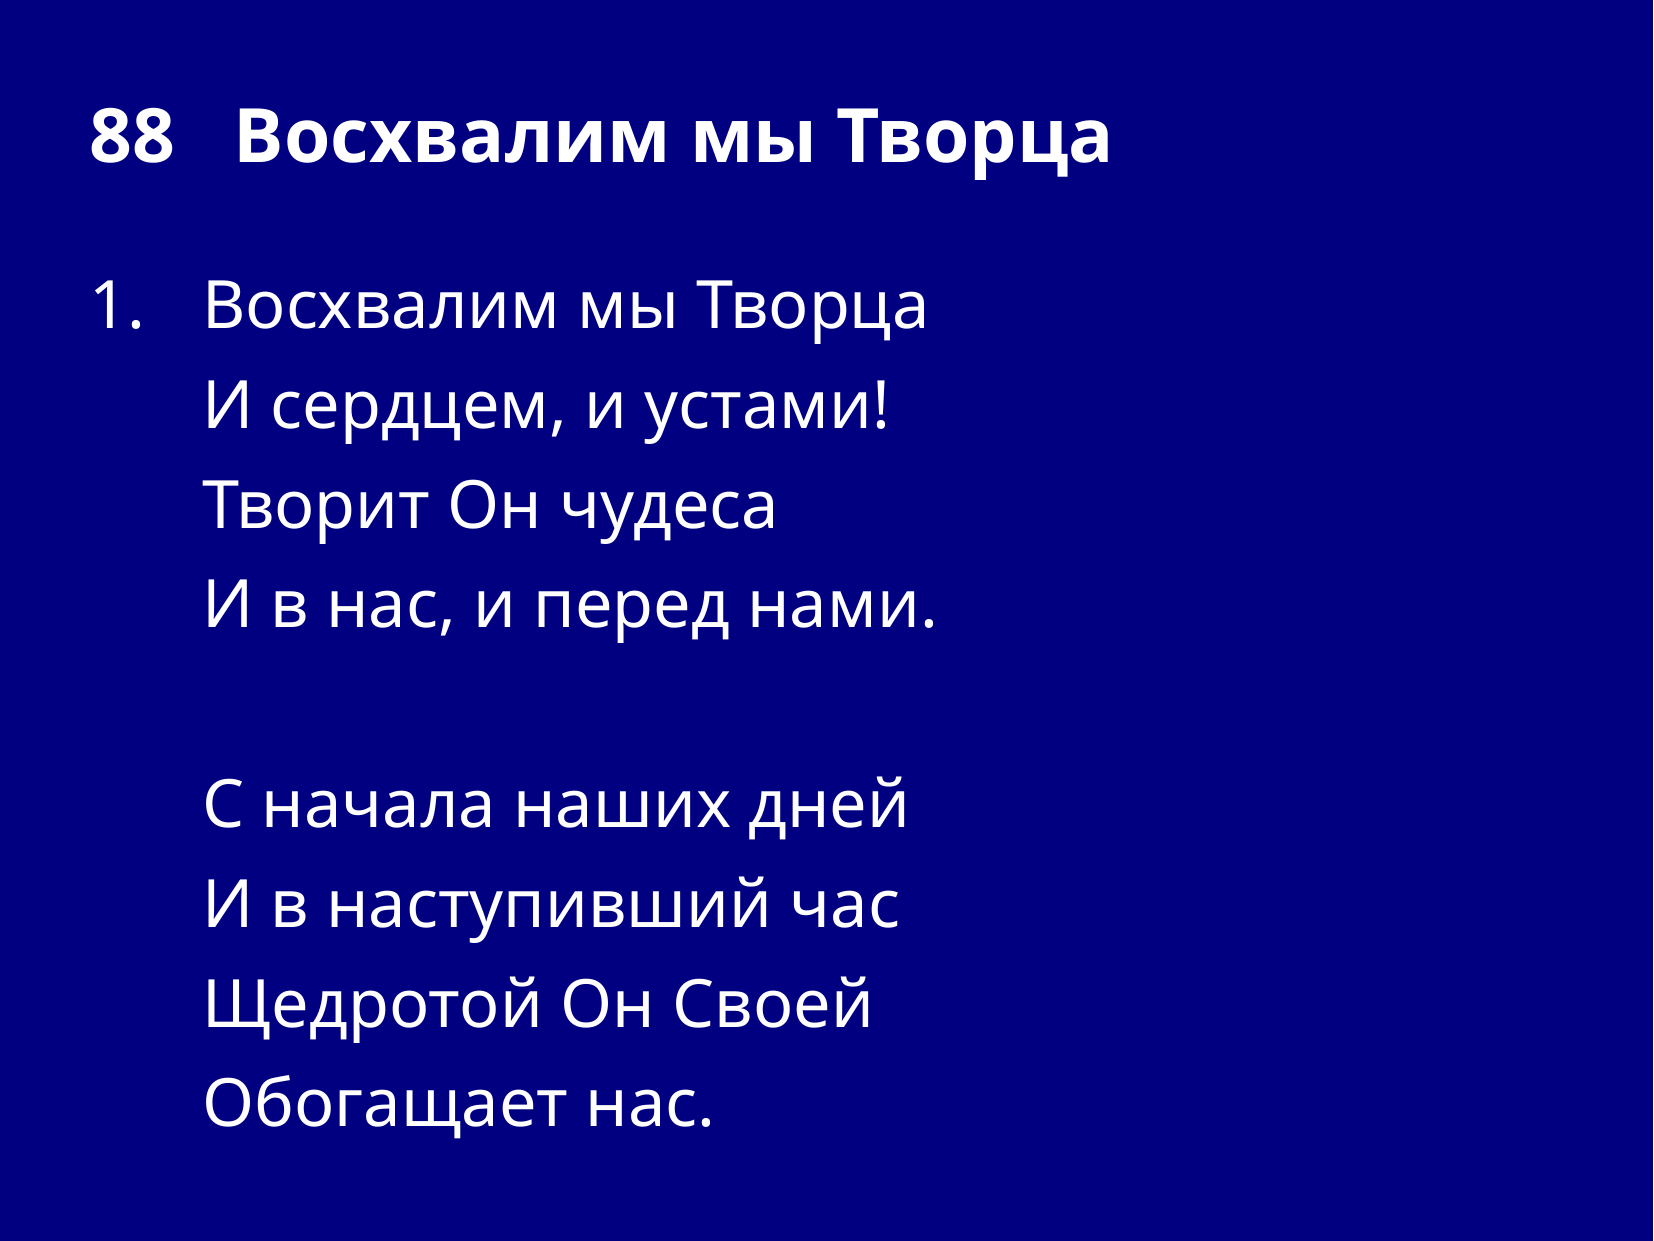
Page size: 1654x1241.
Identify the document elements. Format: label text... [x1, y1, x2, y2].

text_box 88 Восхвалим мы Творца [75, 75, 1576, 188]
text_box 1. Восхвалим мы Творца И сердцем, и устами! Творит Он чудеса И в нас, и перед нами. С начала наших дней И в наступивший час Щедротой Он Своей Обогащает нас. [75, 188, 1576, 1163]
